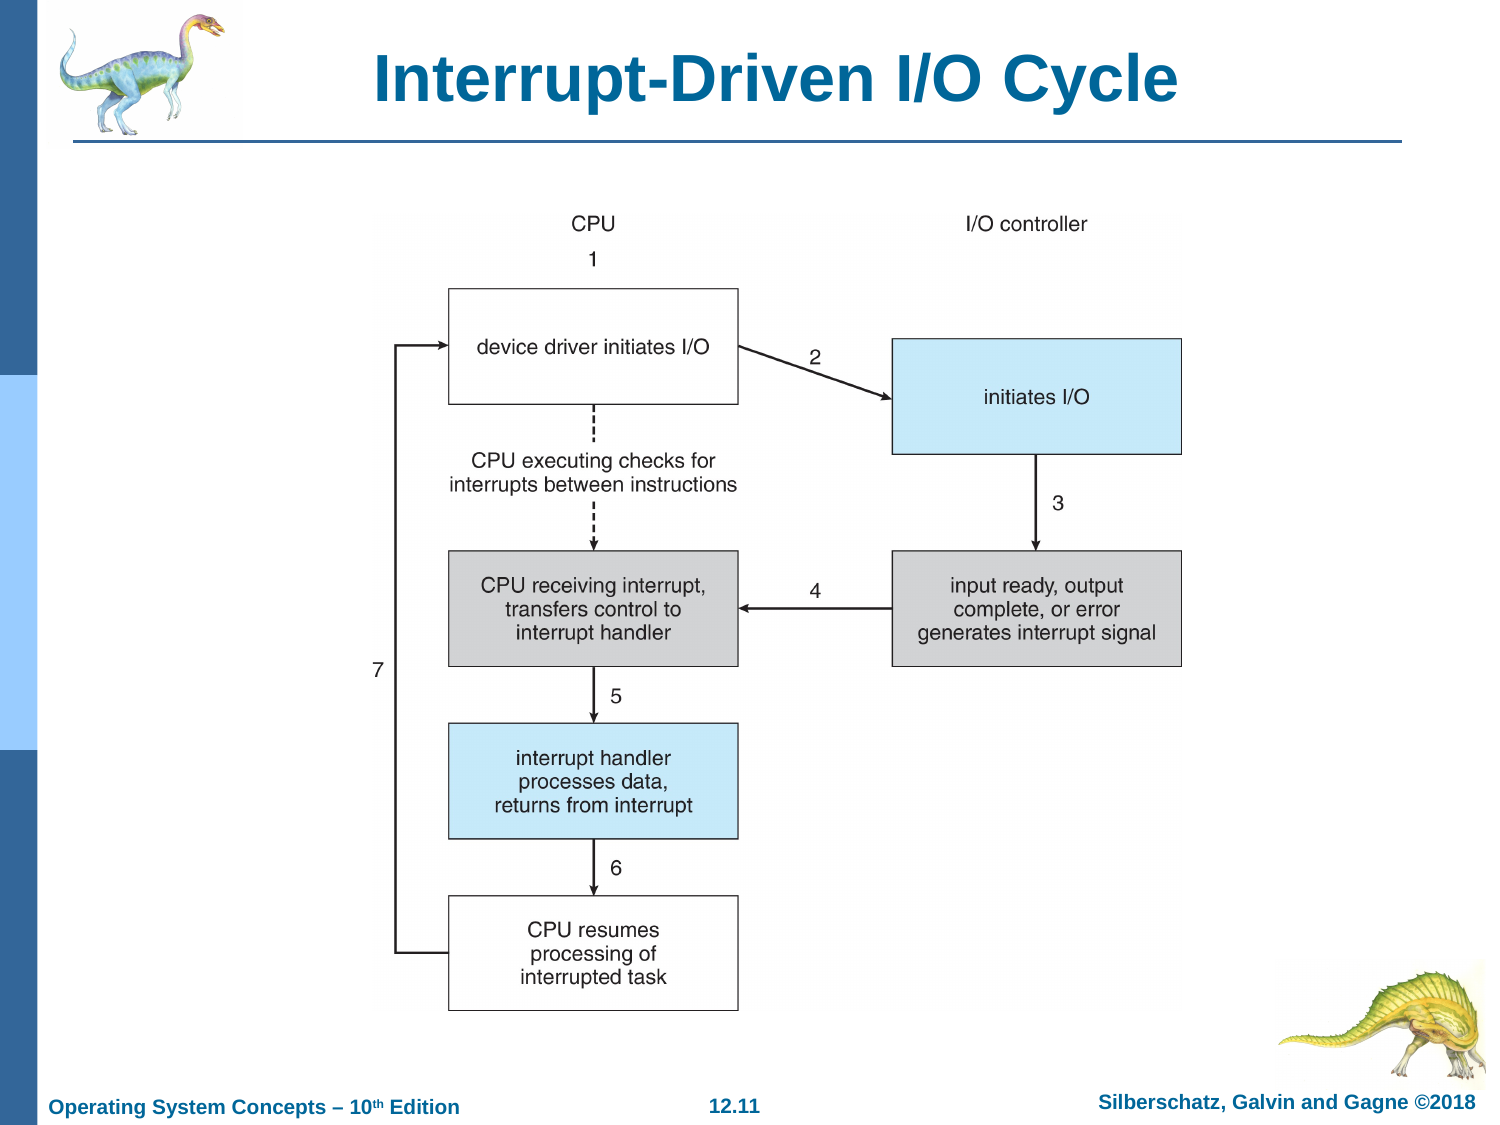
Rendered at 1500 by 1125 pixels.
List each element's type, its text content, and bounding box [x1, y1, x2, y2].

picture [1275, 959, 1486, 1090]
title Interrupt-Driven I/O Cycle [129, 27, 1426, 123]
picture [46, 0, 243, 149]
picture [1415, 1094, 1423, 1099]
picture [372, 213, 1182, 1011]
